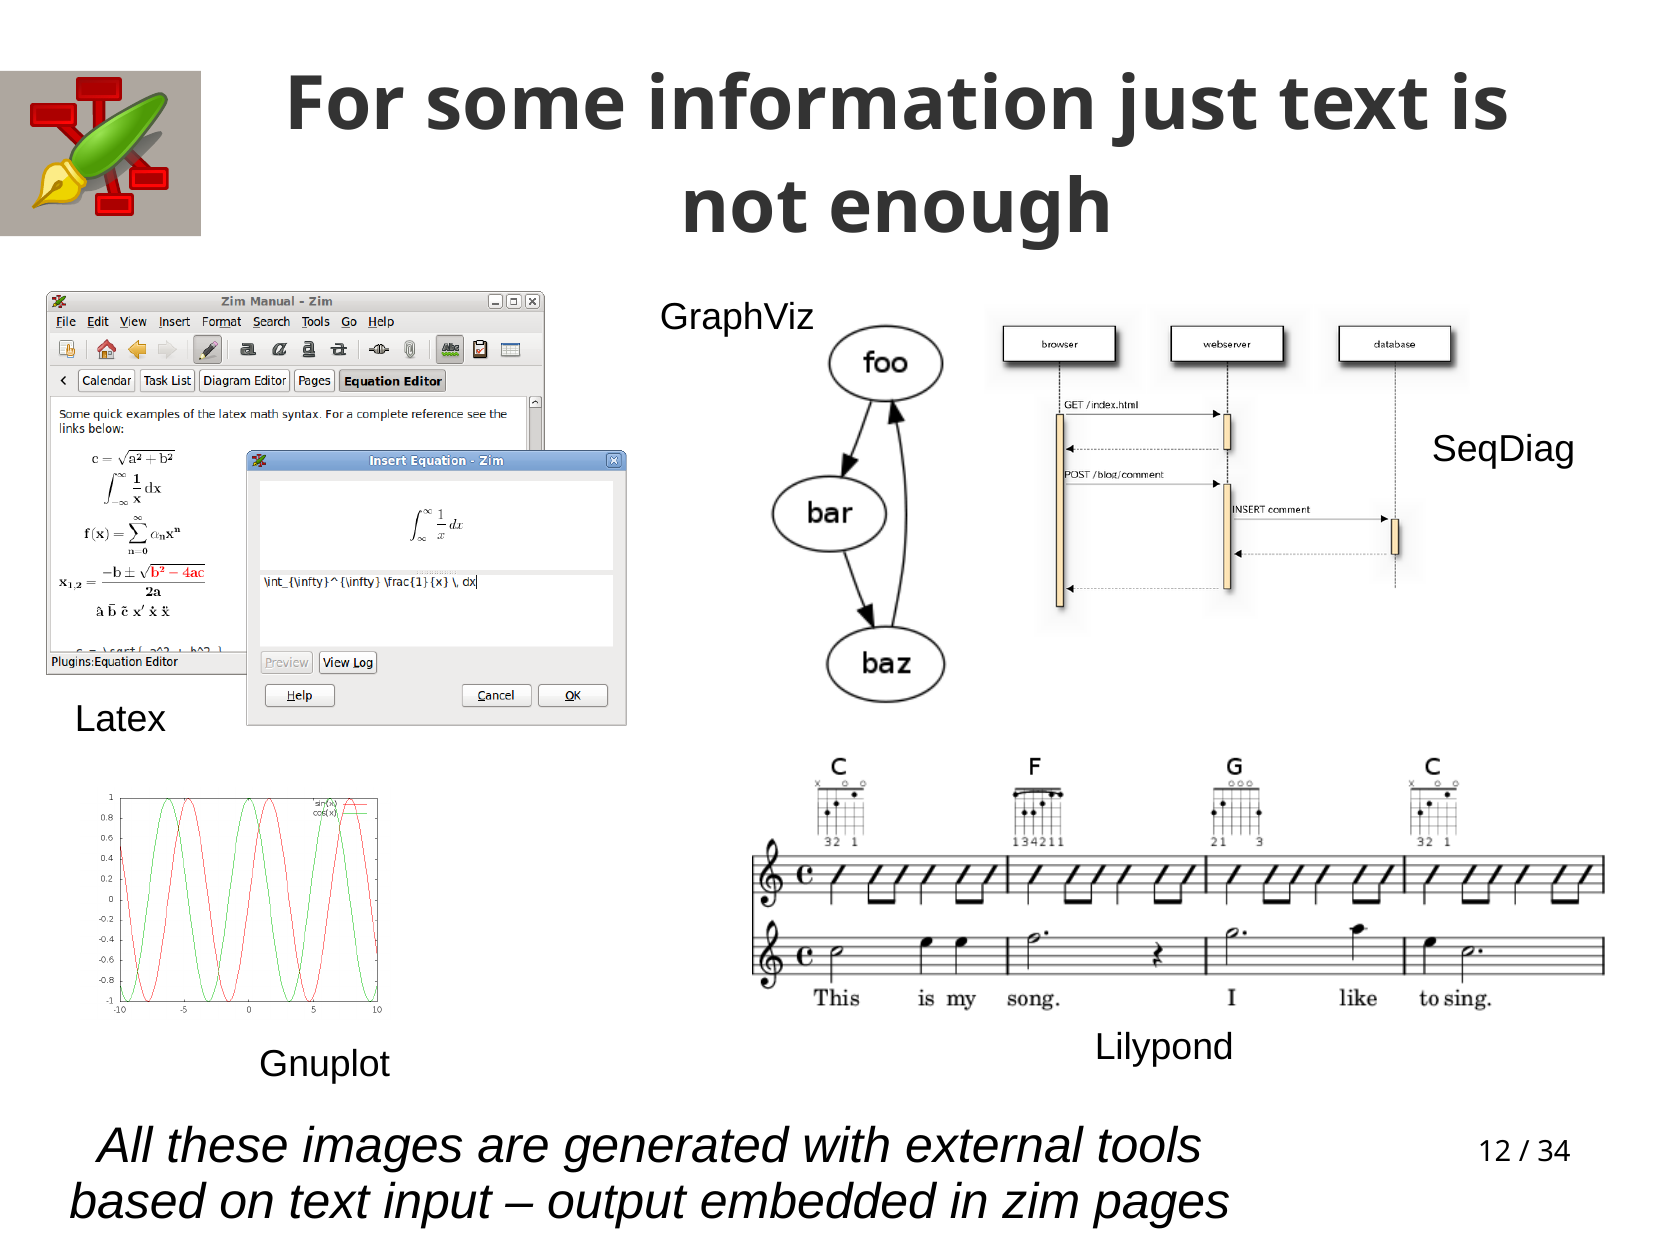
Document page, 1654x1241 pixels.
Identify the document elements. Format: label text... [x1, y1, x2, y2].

picture [752, 749, 1654, 1012]
text_box All these images are generated with external tools based on text input – output embedded in zim pages [54, 1110, 1336, 1241]
picture [982, 291, 1471, 658]
title For some information just text is not enough [224, 47, 1571, 257]
picture [45, 290, 627, 726]
picture [765, 318, 953, 711]
text_box Gnuplot [244, 1035, 406, 1092]
text_box Latex [60, 690, 182, 783]
text_box GraphViz [645, 288, 830, 346]
picture [80, 787, 391, 1021]
text_box SeqDiag [1417, 420, 1591, 477]
text_box Lilypond [1080, 1018, 1249, 1076]
